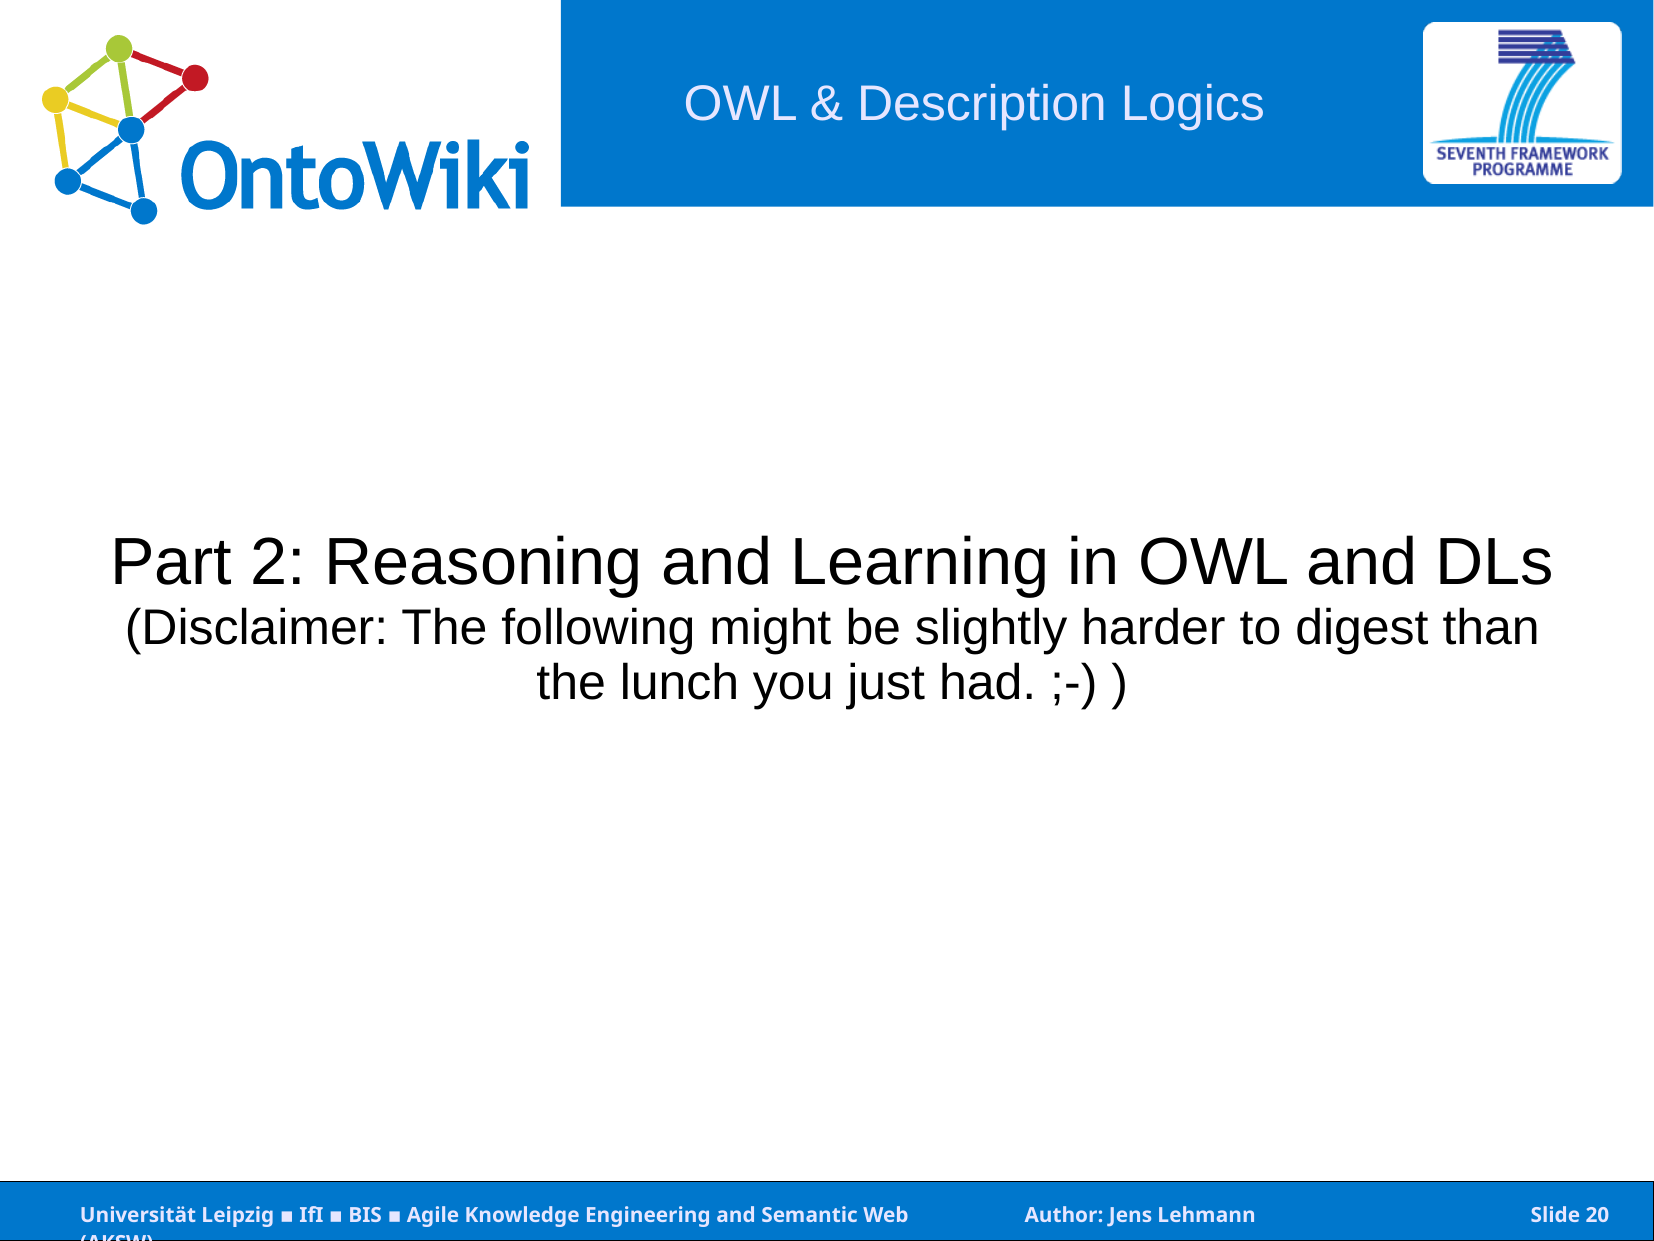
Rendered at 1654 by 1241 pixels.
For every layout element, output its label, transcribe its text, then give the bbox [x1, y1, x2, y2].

picture [1423, 22, 1622, 184]
picture [41, 34, 532, 231]
title Part 2: Reasoning and Learning in OWL and DLs (Disclaimer: The following might be slightly harder to digest than the lunch you just had. ;-) ) [88, 524, 1577, 711]
